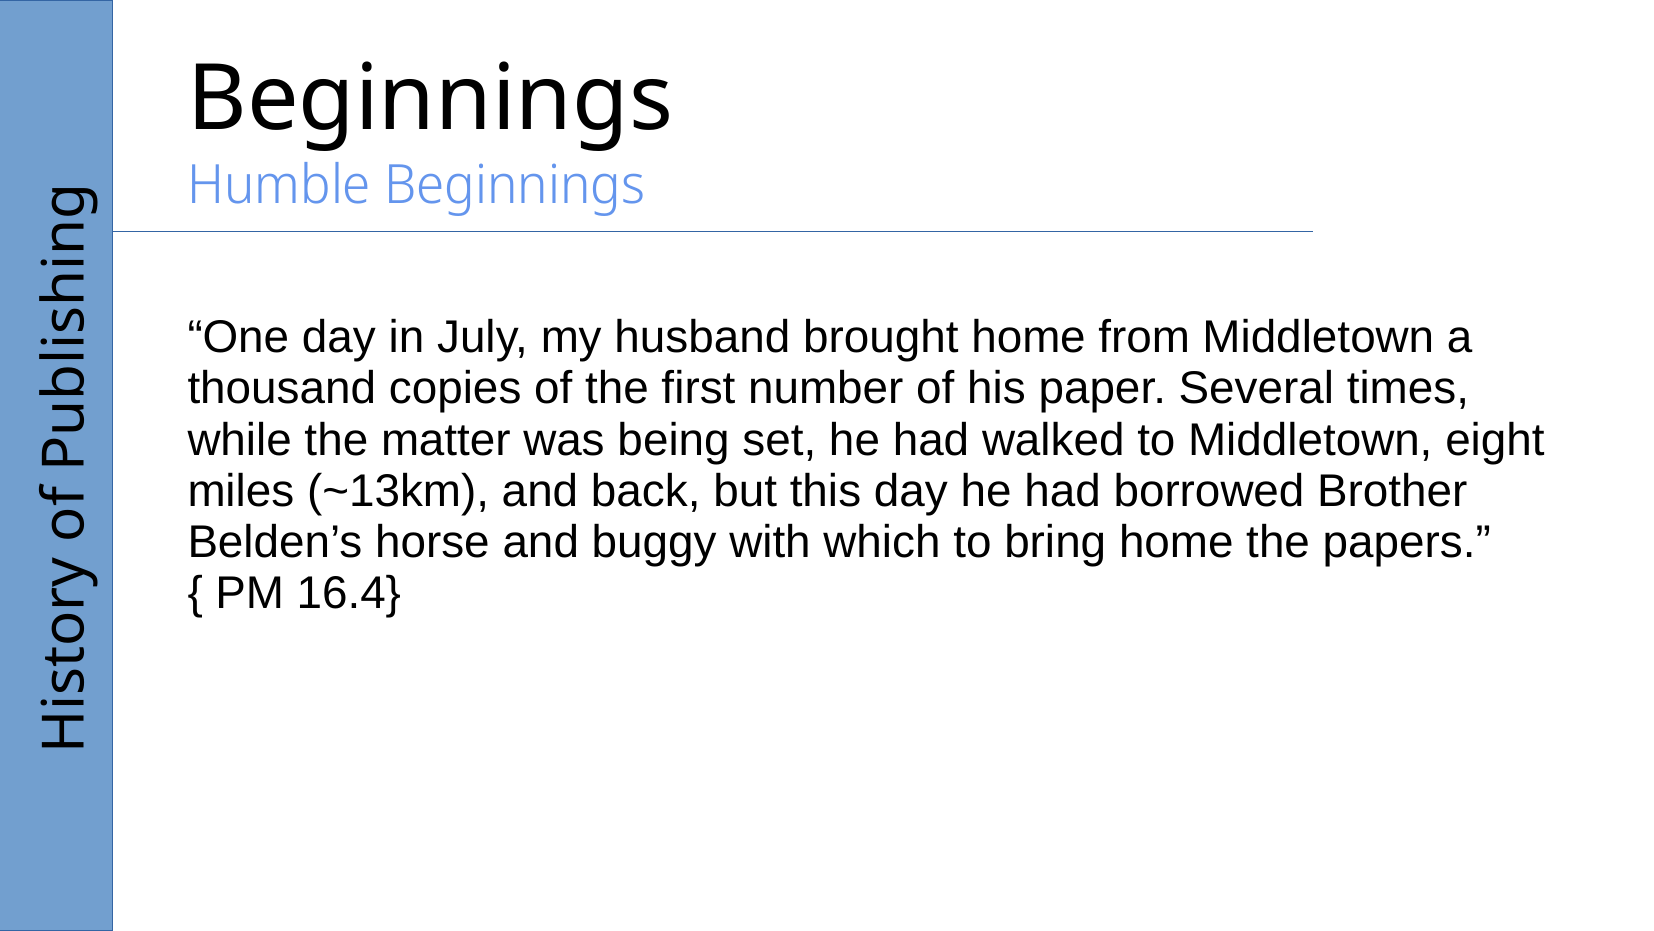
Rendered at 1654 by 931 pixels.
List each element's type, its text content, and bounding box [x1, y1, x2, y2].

title Humble Beginnings [187, 125, 1571, 239]
text_box History of Publishing [13, 37, 105, 901]
subtitle “One day in July, my husband brought home from Middletown a thousand copies of the first number of his paper. Several times, while the matter was being set, he had walked to Middletown, eight miles (~13km), and back, but this day he had borrowed Brother Belden’s horse and buggy with which to bring home the papers.” { PM 16.4} [187, 311, 1576, 826]
text_box [0, 0, 113, 931]
title Beginnings [187, 33, 1571, 125]
